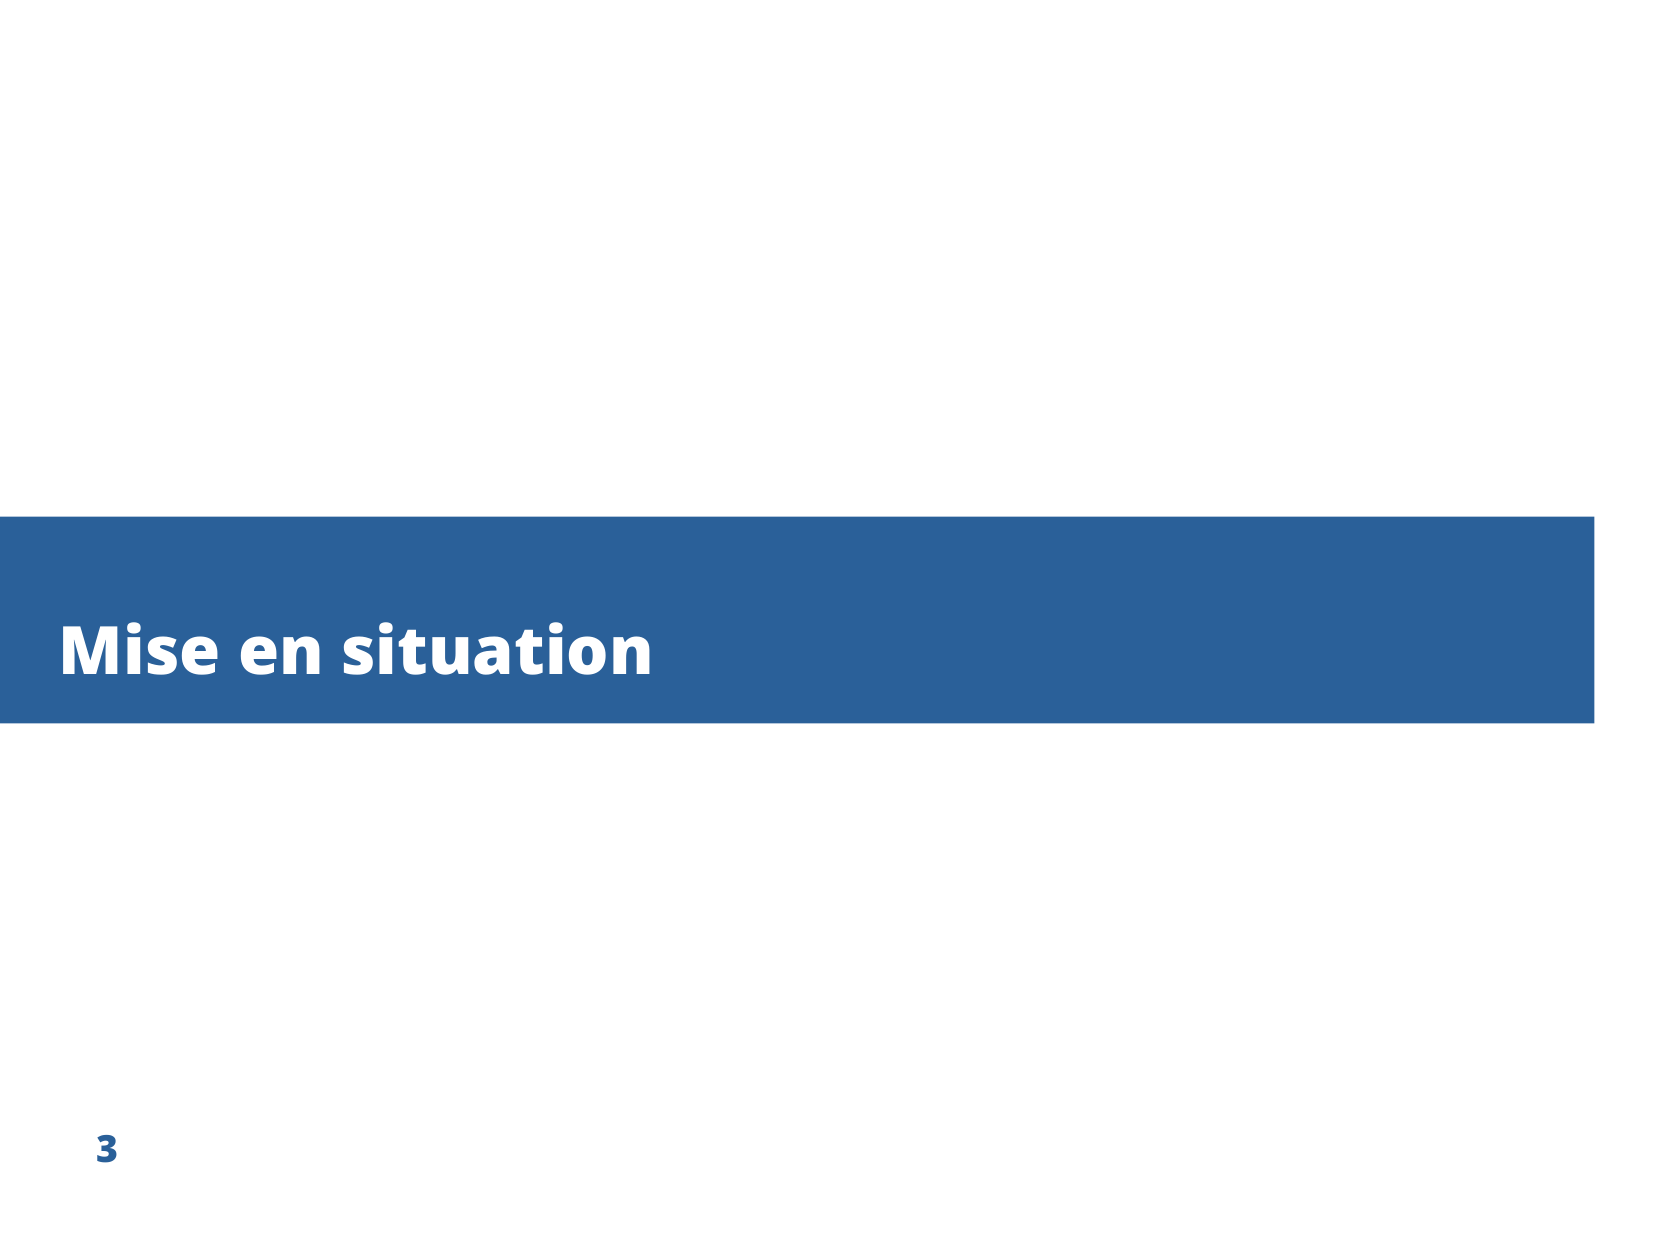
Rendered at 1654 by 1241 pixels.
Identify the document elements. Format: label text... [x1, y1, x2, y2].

title Mise en situation [59, 546, 1595, 694]
